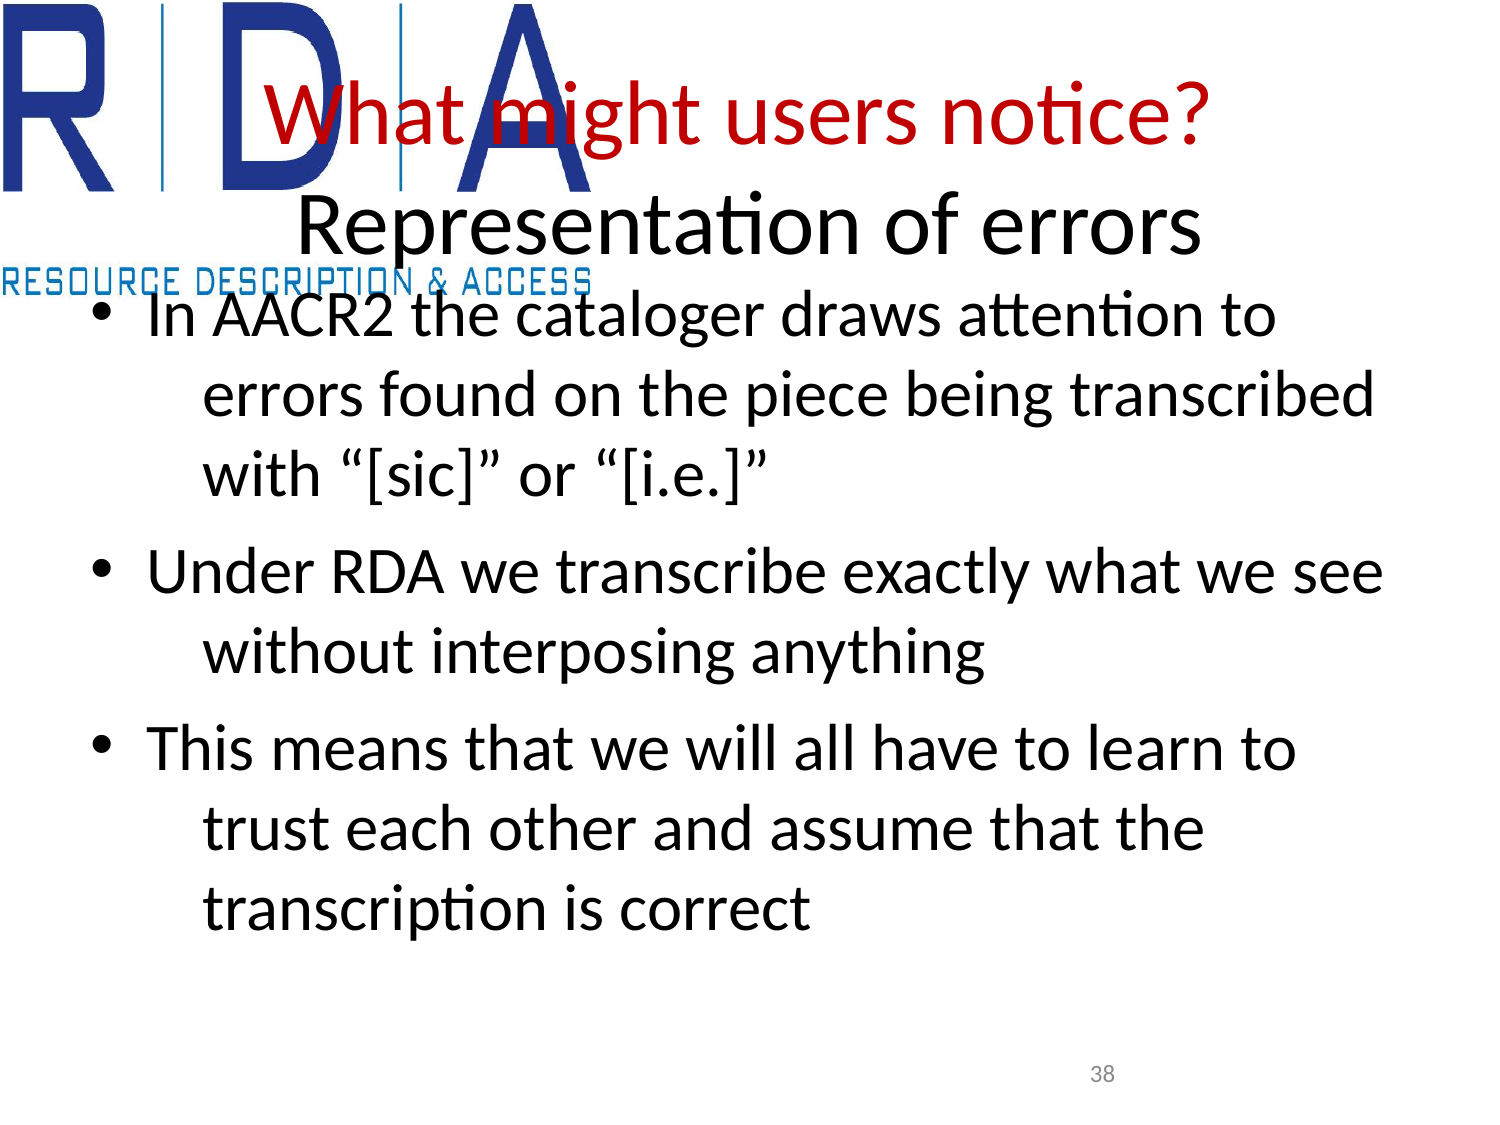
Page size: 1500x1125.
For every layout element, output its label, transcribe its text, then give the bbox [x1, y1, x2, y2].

list In AACR2 the cataloger draws attention to errors found on the piece being transcribed with “[sic]” or “[i.e.]” Under RDA we transcribe exactly what we see without interposing anything This means that we will all have to learn to trust each other and assume that the transcription is correct [75, 262, 1426, 1005]
title What might users notice? Representation of errors [75, 45, 1426, 233]
text_box 38 [1074, 1042, 1426, 1103]
